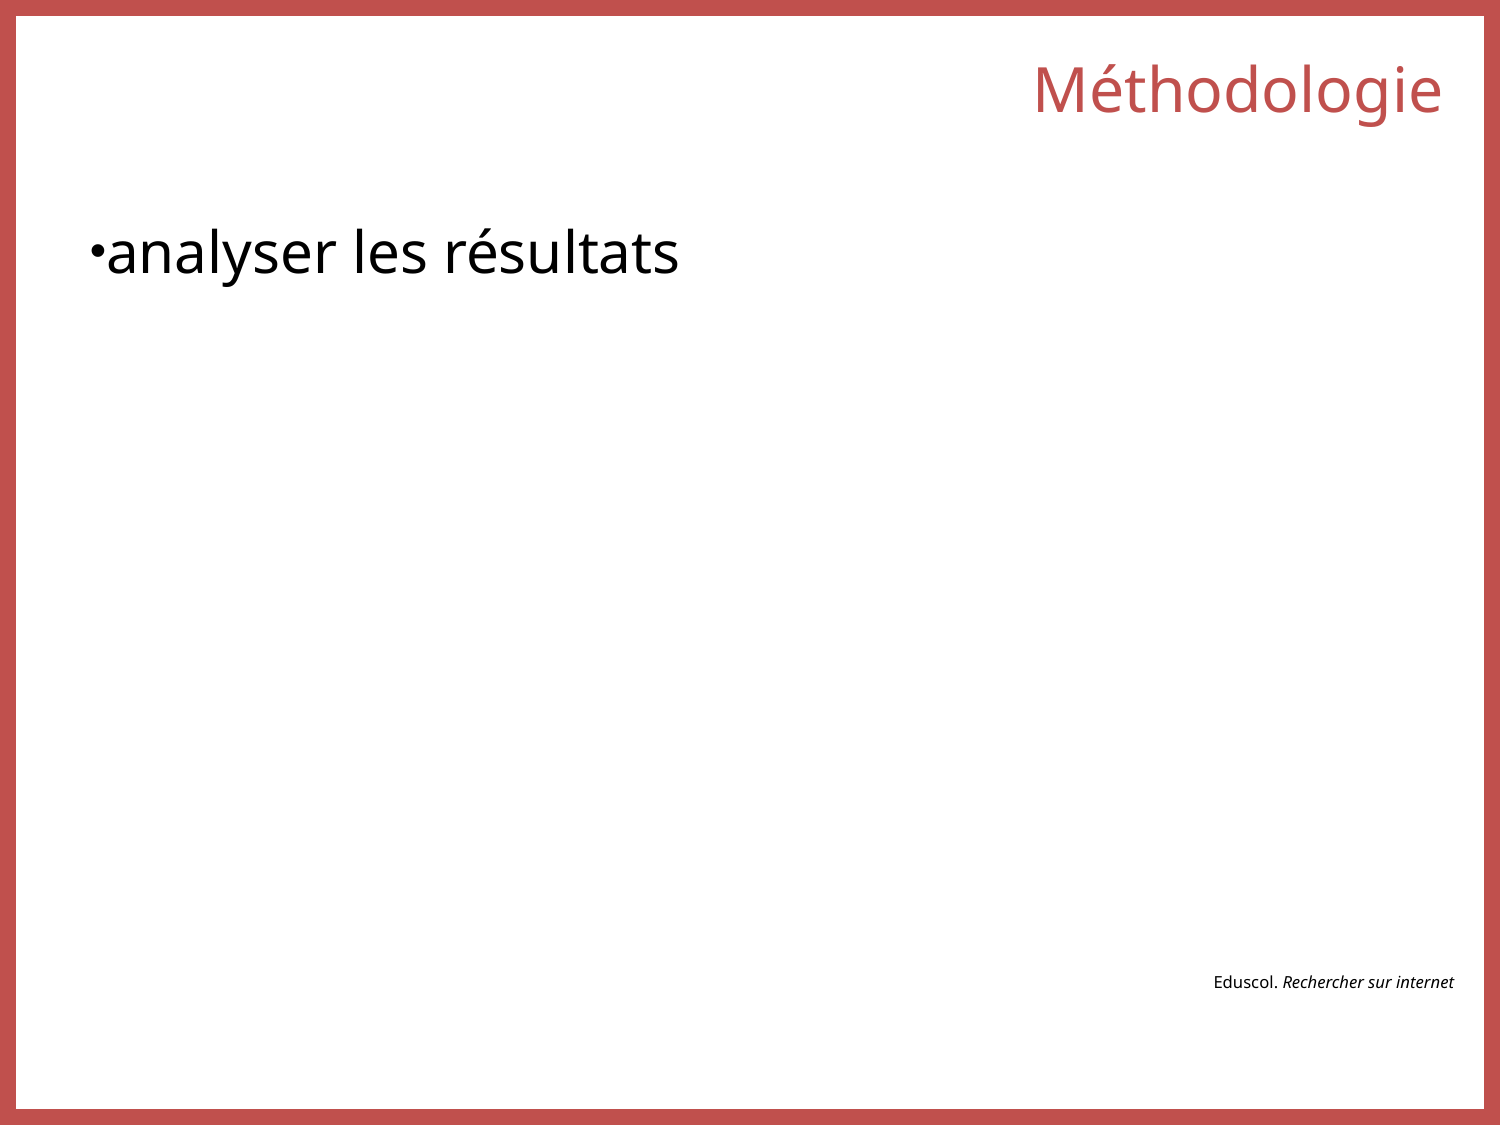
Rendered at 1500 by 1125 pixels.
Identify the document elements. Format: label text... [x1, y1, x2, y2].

text_box Eduscol. Rechercher sur internet [1198, 964, 1477, 1019]
text_box [0, 0, 1500, 1125]
text_box Méthodologie [108, 42, 1459, 161]
text_box analyser les résultats [75, 208, 1425, 1071]
